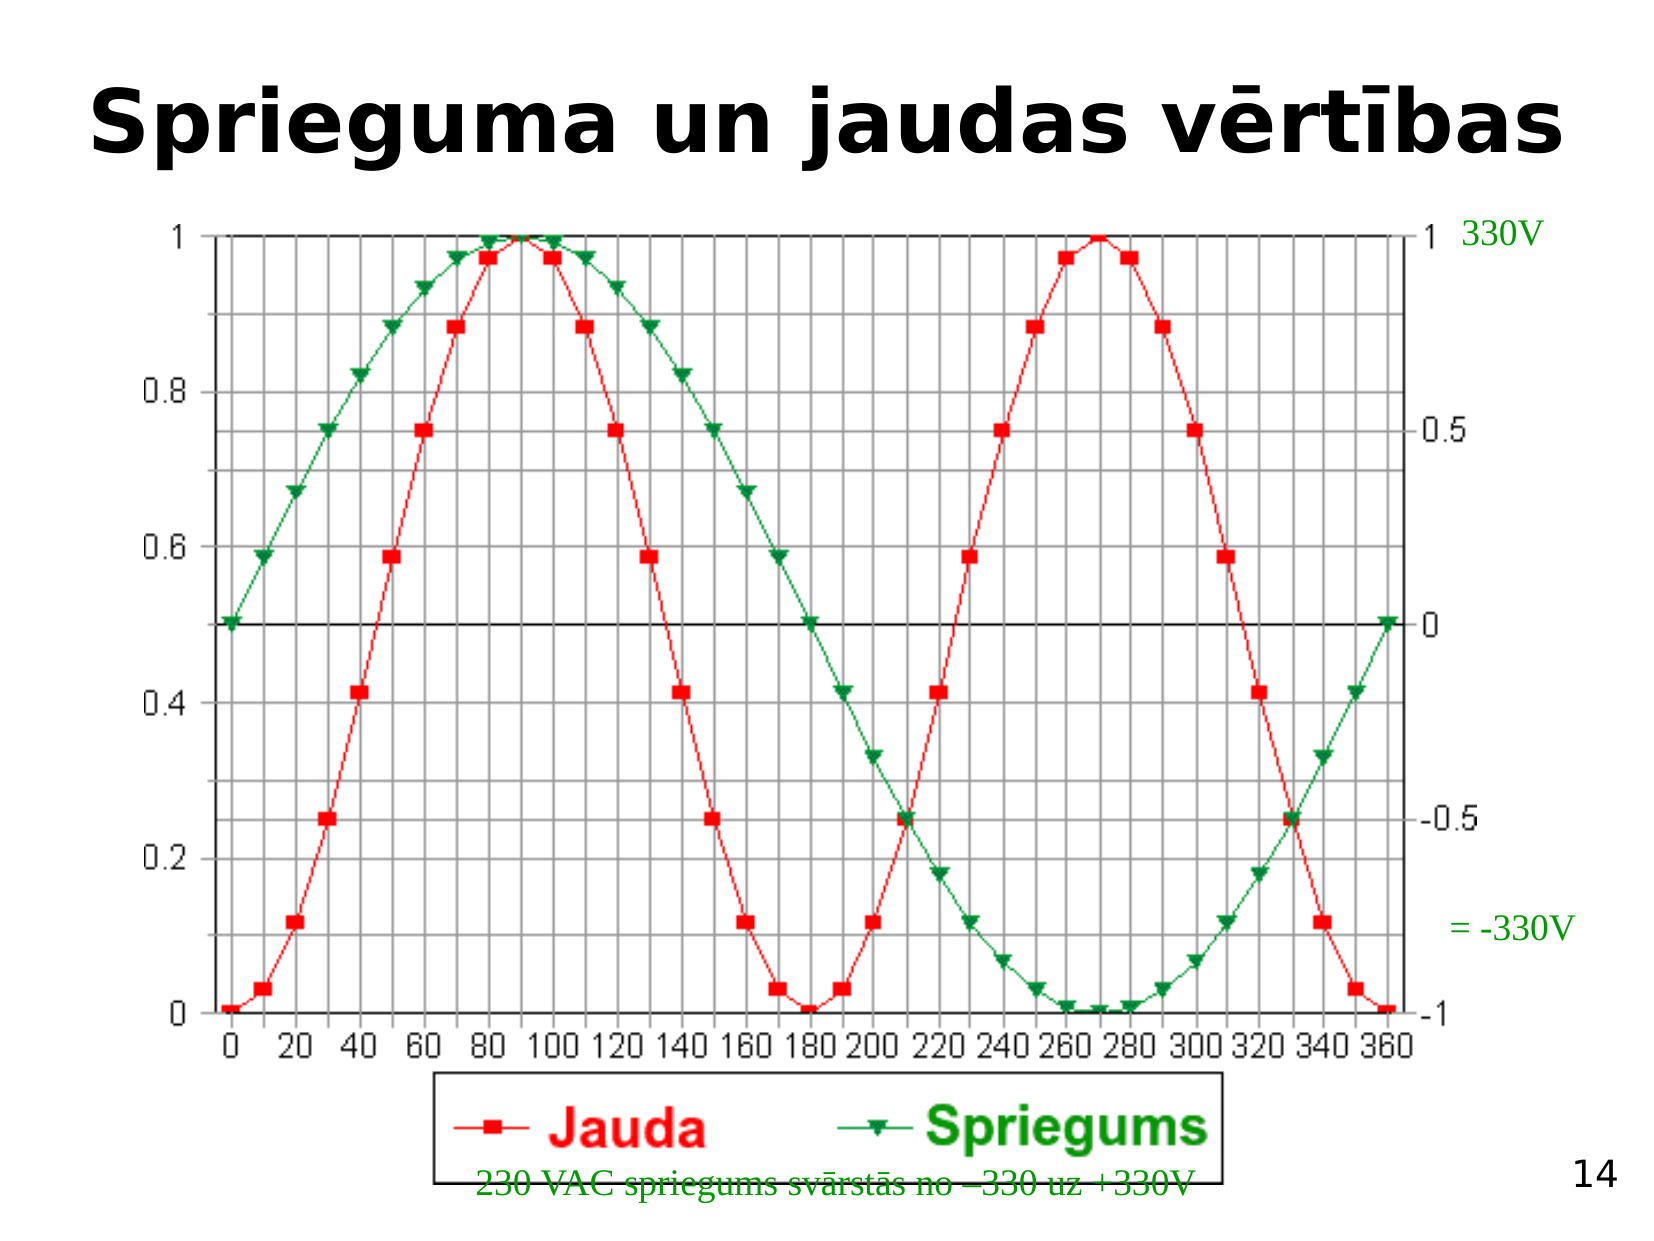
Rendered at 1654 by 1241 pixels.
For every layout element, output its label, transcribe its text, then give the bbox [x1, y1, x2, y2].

text_box = -330V [1434, 895, 1592, 957]
picture [144, 224, 1477, 1186]
text_box 230 VAC spriegums svārstās no –330 uz +330V [460, 1150, 1222, 1211]
title Sprieguma un jaudas vērtības [82, 49, 1571, 196]
text_box 330V [1446, 199, 1560, 261]
